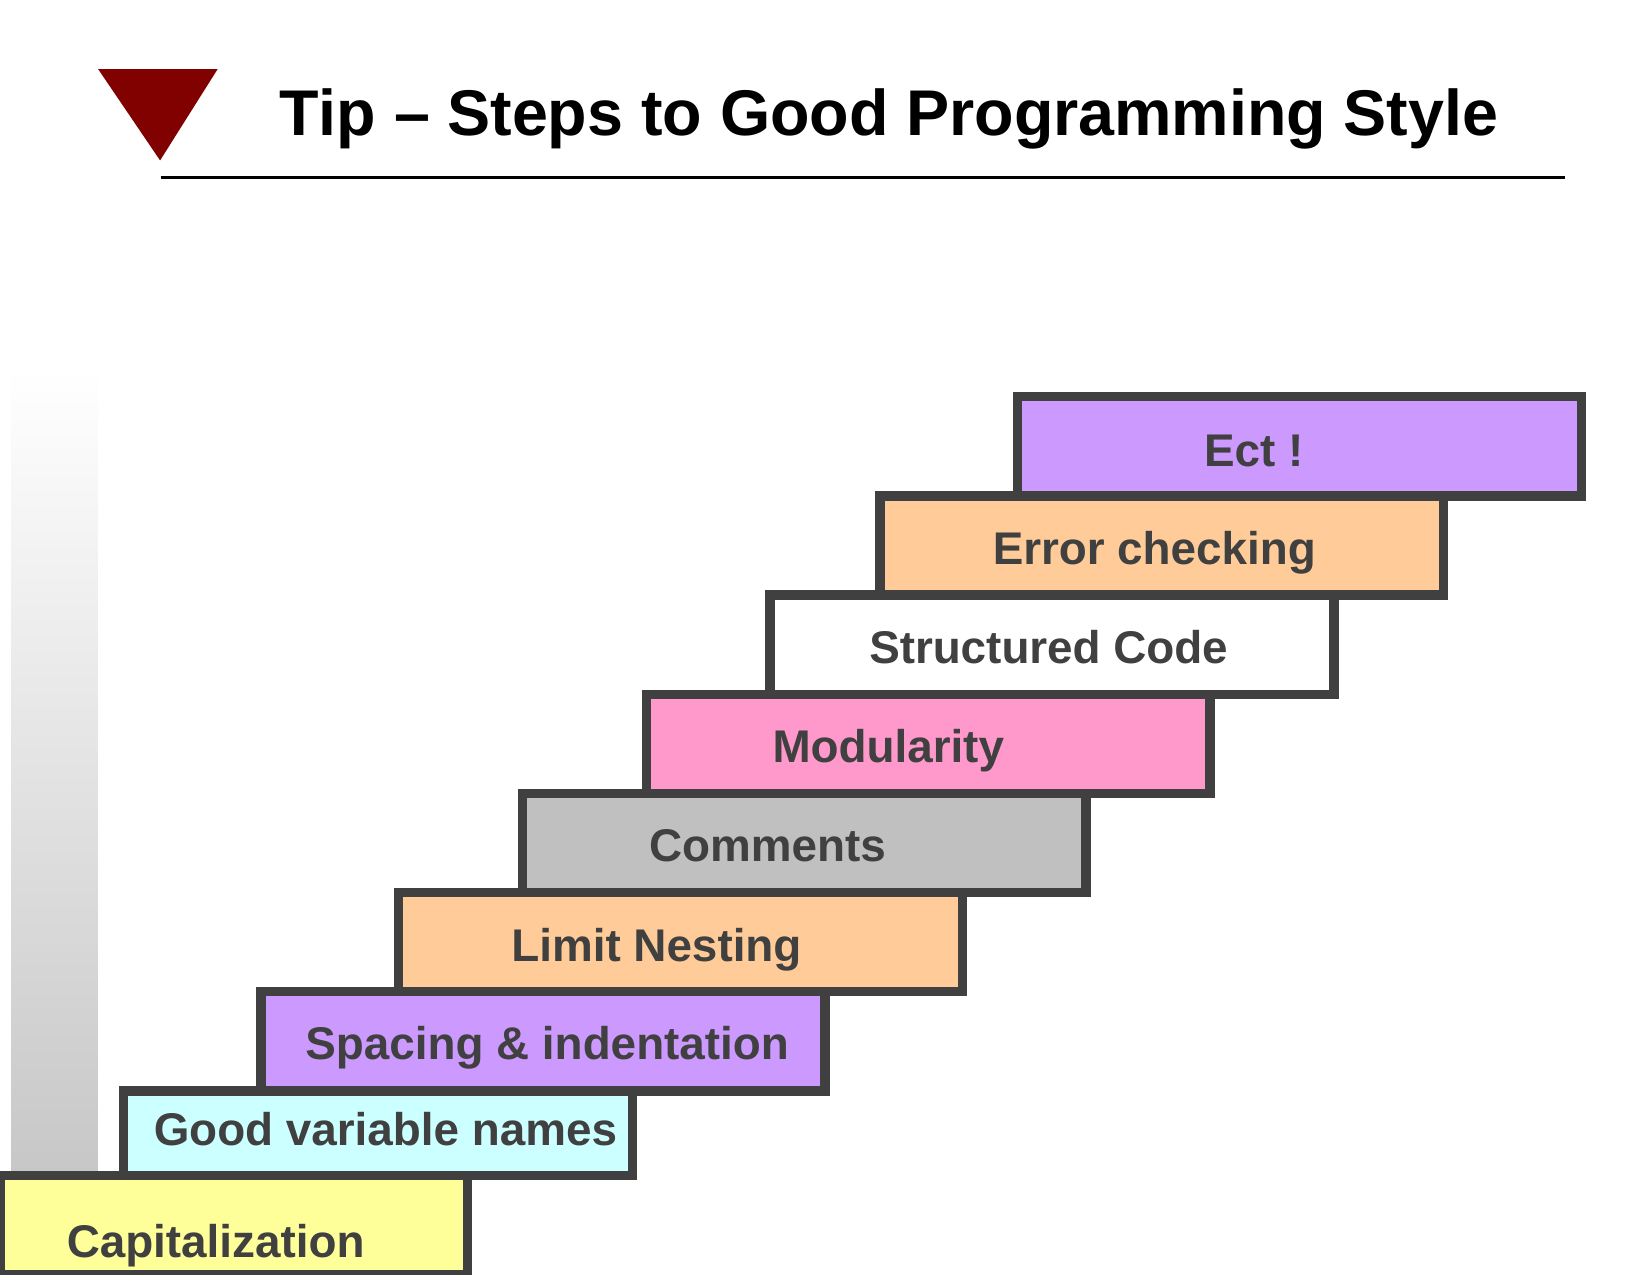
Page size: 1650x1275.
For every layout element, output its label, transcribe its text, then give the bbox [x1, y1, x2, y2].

text_box [0, 370, 633, 1275]
text_box Modularity [756, 708, 1022, 781]
text_box Ect ! [1187, 412, 1321, 485]
text_box Spacing & indentation [288, 1005, 806, 1078]
text_box [98, 69, 218, 161]
text_box Comments [632, 807, 903, 880]
text_box Capitalization [50, 1203, 382, 1275]
text_box Structured Code [852, 609, 1245, 681]
text_box Error checking [976, 509, 1334, 582]
text_box Good variable names [137, 1090, 635, 1163]
text_box Tip – Steps to Good Programming Style [262, 62, 1516, 157]
text_box [261, 396, 1582, 1091]
text_box Limit Nesting [494, 906, 819, 979]
